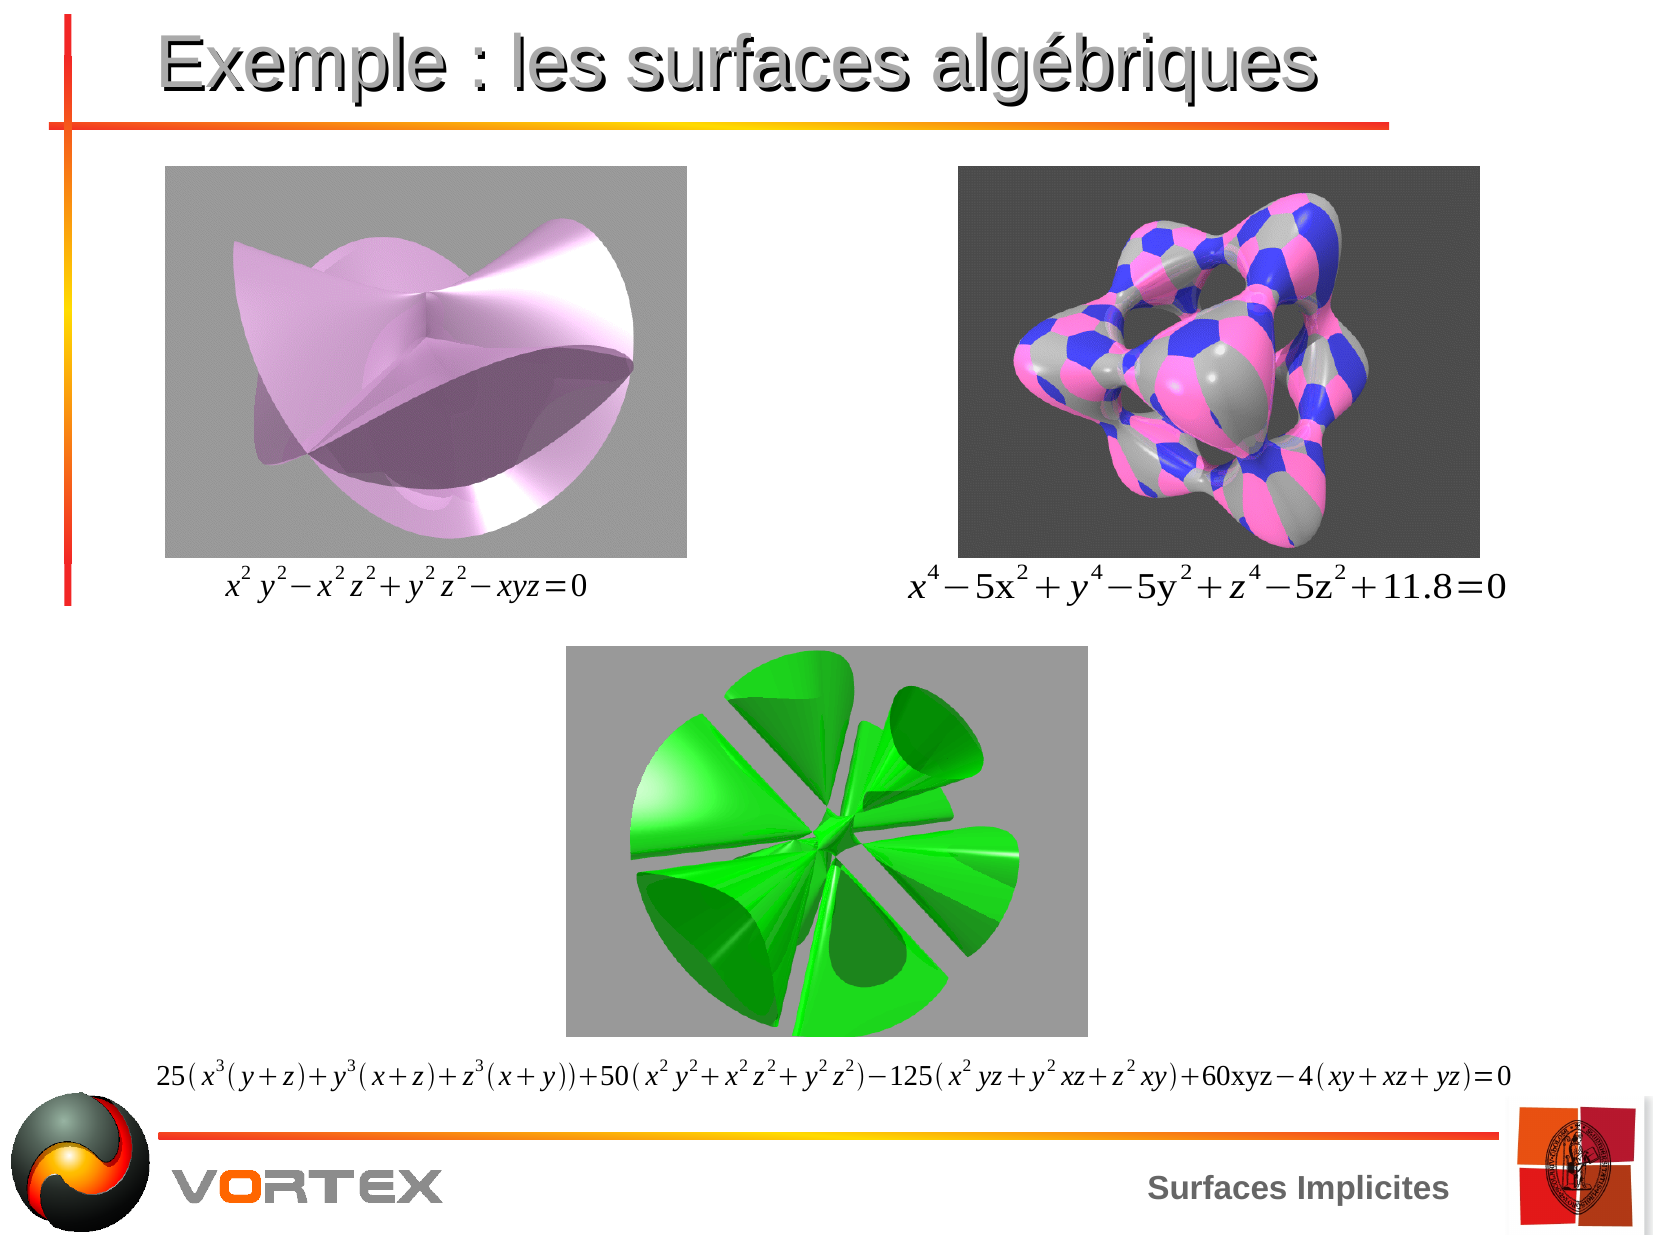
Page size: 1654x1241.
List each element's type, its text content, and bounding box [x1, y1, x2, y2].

chart [216, 562, 594, 605]
picture [958, 166, 1480, 558]
picture [165, 166, 687, 558]
picture [1505, 1096, 1653, 1235]
chart [896, 560, 1516, 608]
picture [11, 1092, 443, 1232]
chart [128, 1055, 1518, 1094]
picture [566, 646, 1088, 1037]
title Exemple : les surfaces algébriques [82, 4, 1392, 120]
